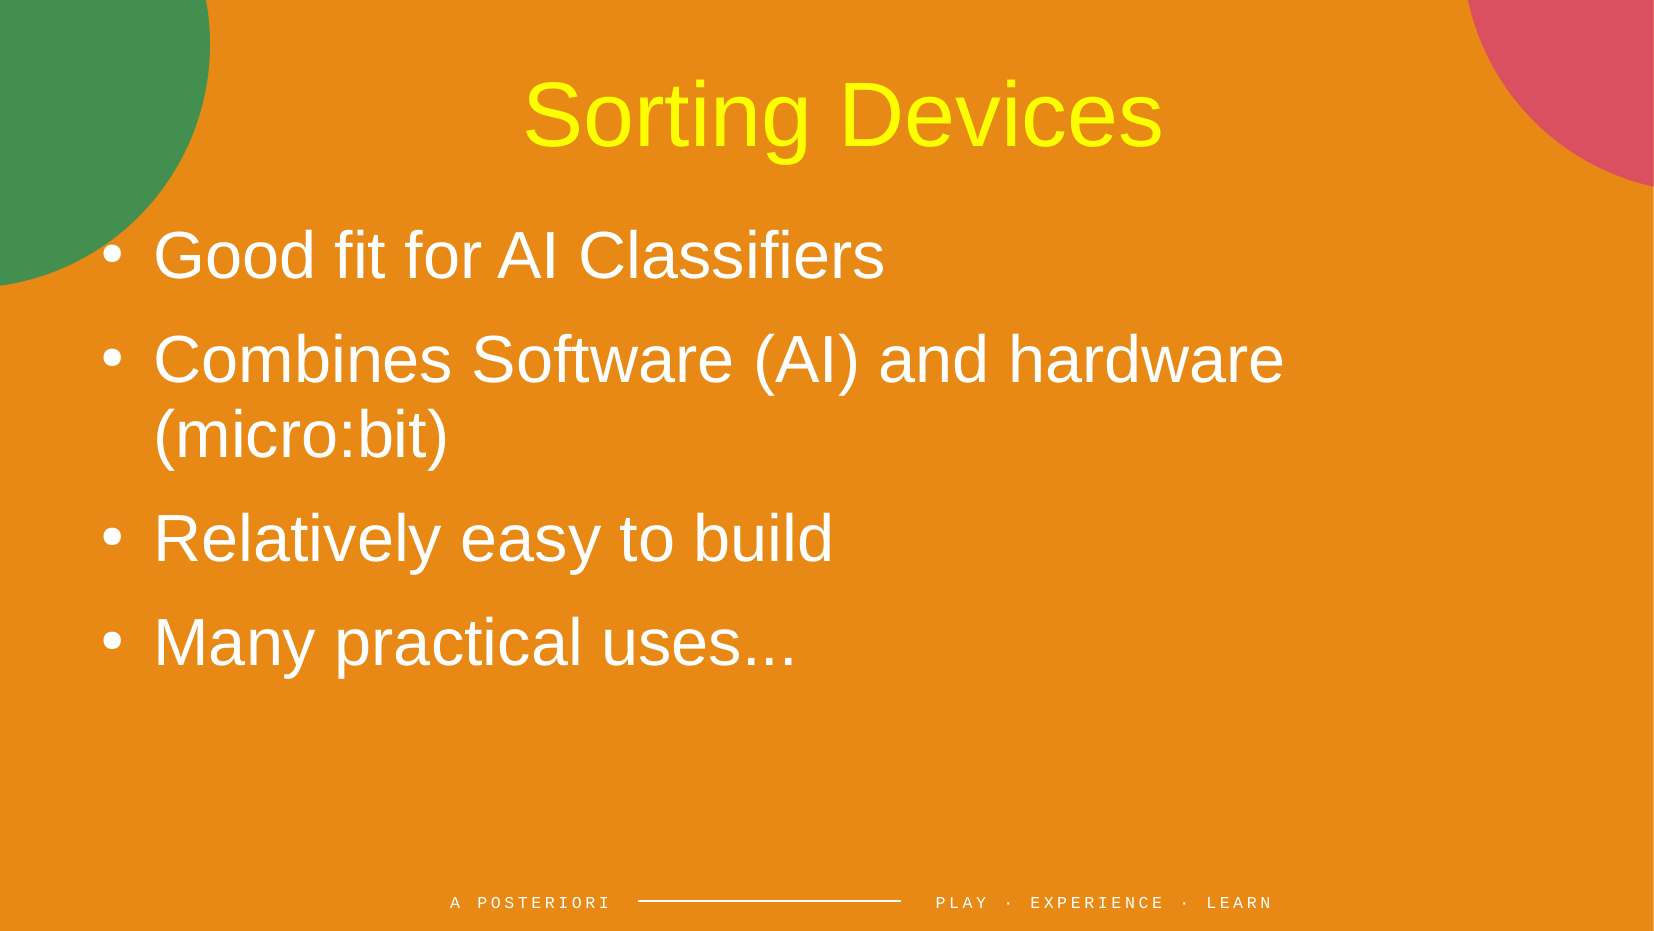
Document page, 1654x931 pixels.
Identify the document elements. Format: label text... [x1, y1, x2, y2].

list Good fit for AI Classifiers Combines Software (AI) and hardware (micro:bit) Relatively easy to build Many practical uses... [82, 217, 1571, 758]
title Sorting Devices [187, 37, 1501, 193]
